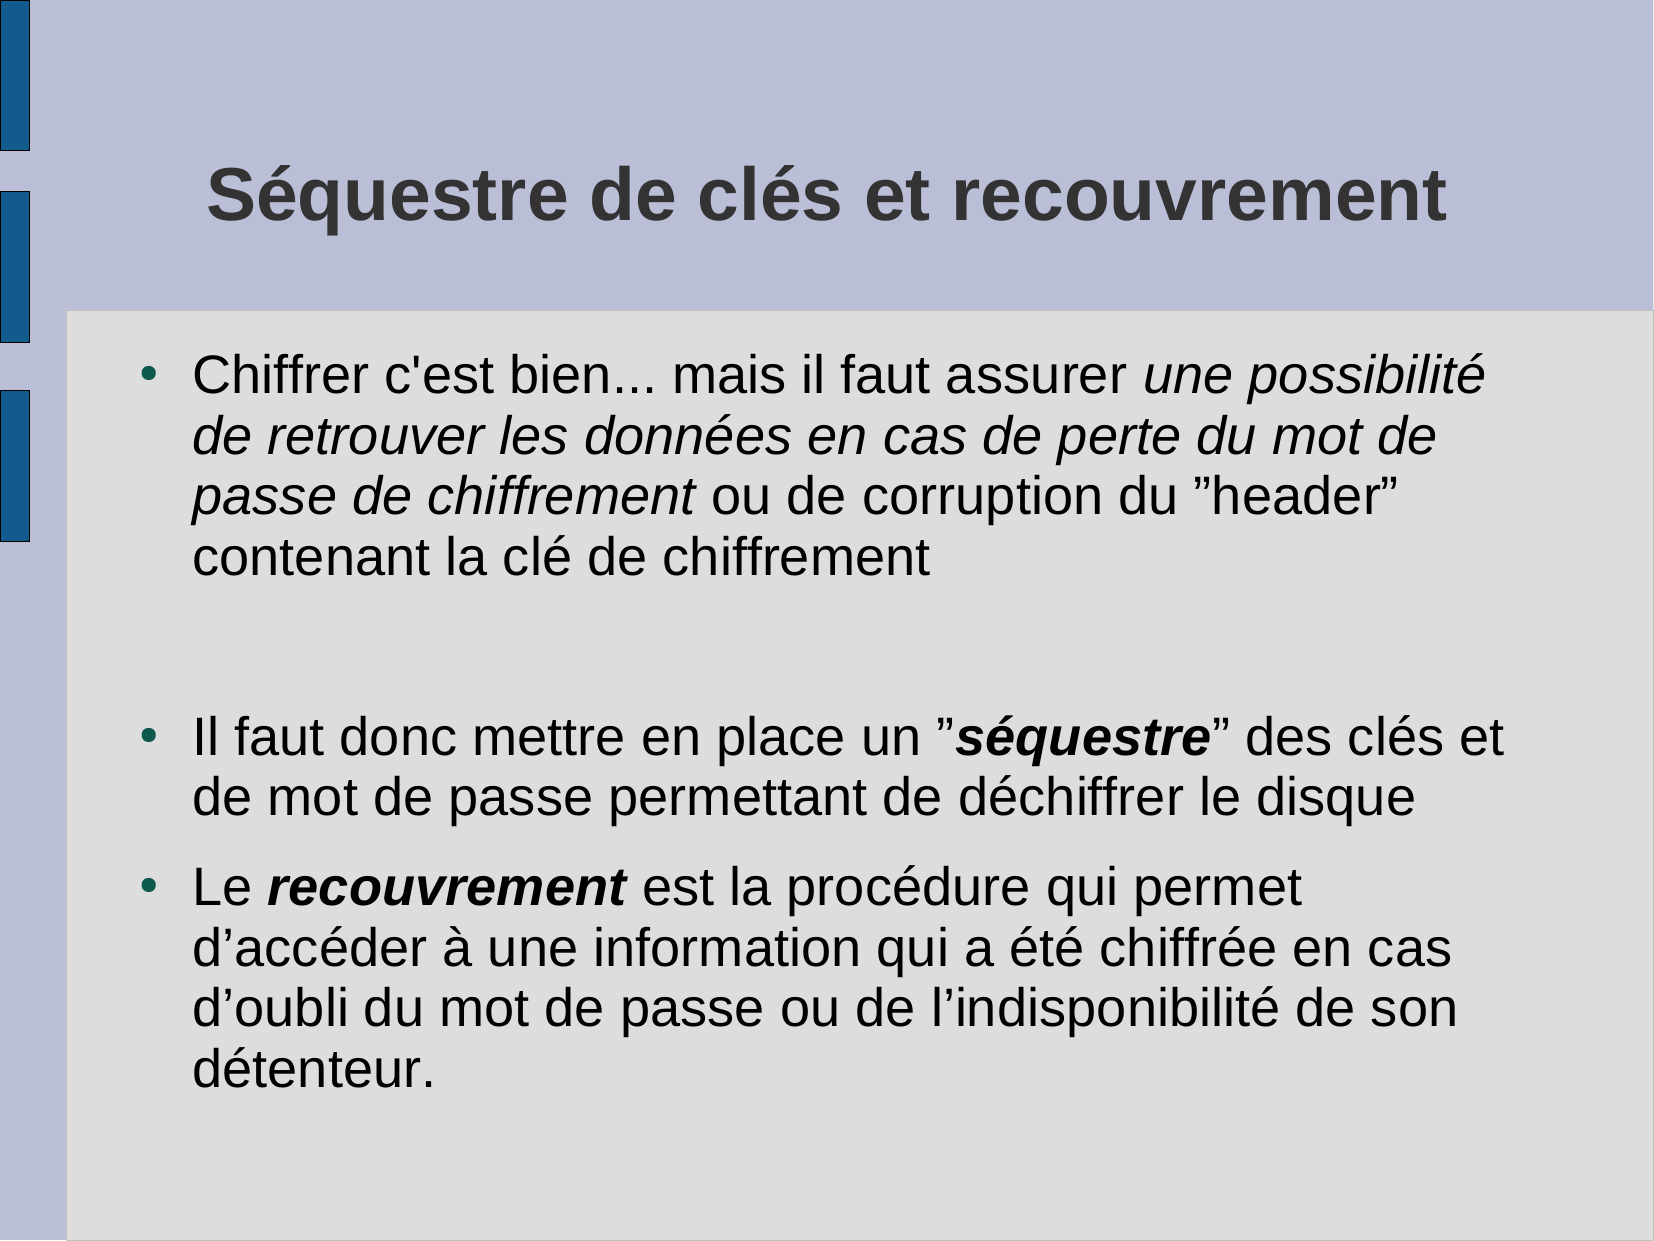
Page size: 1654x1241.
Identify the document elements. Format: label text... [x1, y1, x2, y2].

title Séquestre de clés et recouvrement [121, 91, 1534, 299]
list Chiffrer c'est bien... mais il faut assurer une possibilité de retrouver les données en cas de perte du mot de passe de chiffrement ou de corruption du ”header” contenant la clé de chiffrement Il faut donc mettre en place un ”séquestre” des clés et de mot de passe permettant de déchiffrer le disque Le recouvrement est la procédure qui permet d’accéder à une information qui a été chiffrée en cas d’oubli du mot de passe ou de l’indisponibilité de son détenteur. [121, 344, 1534, 1127]
